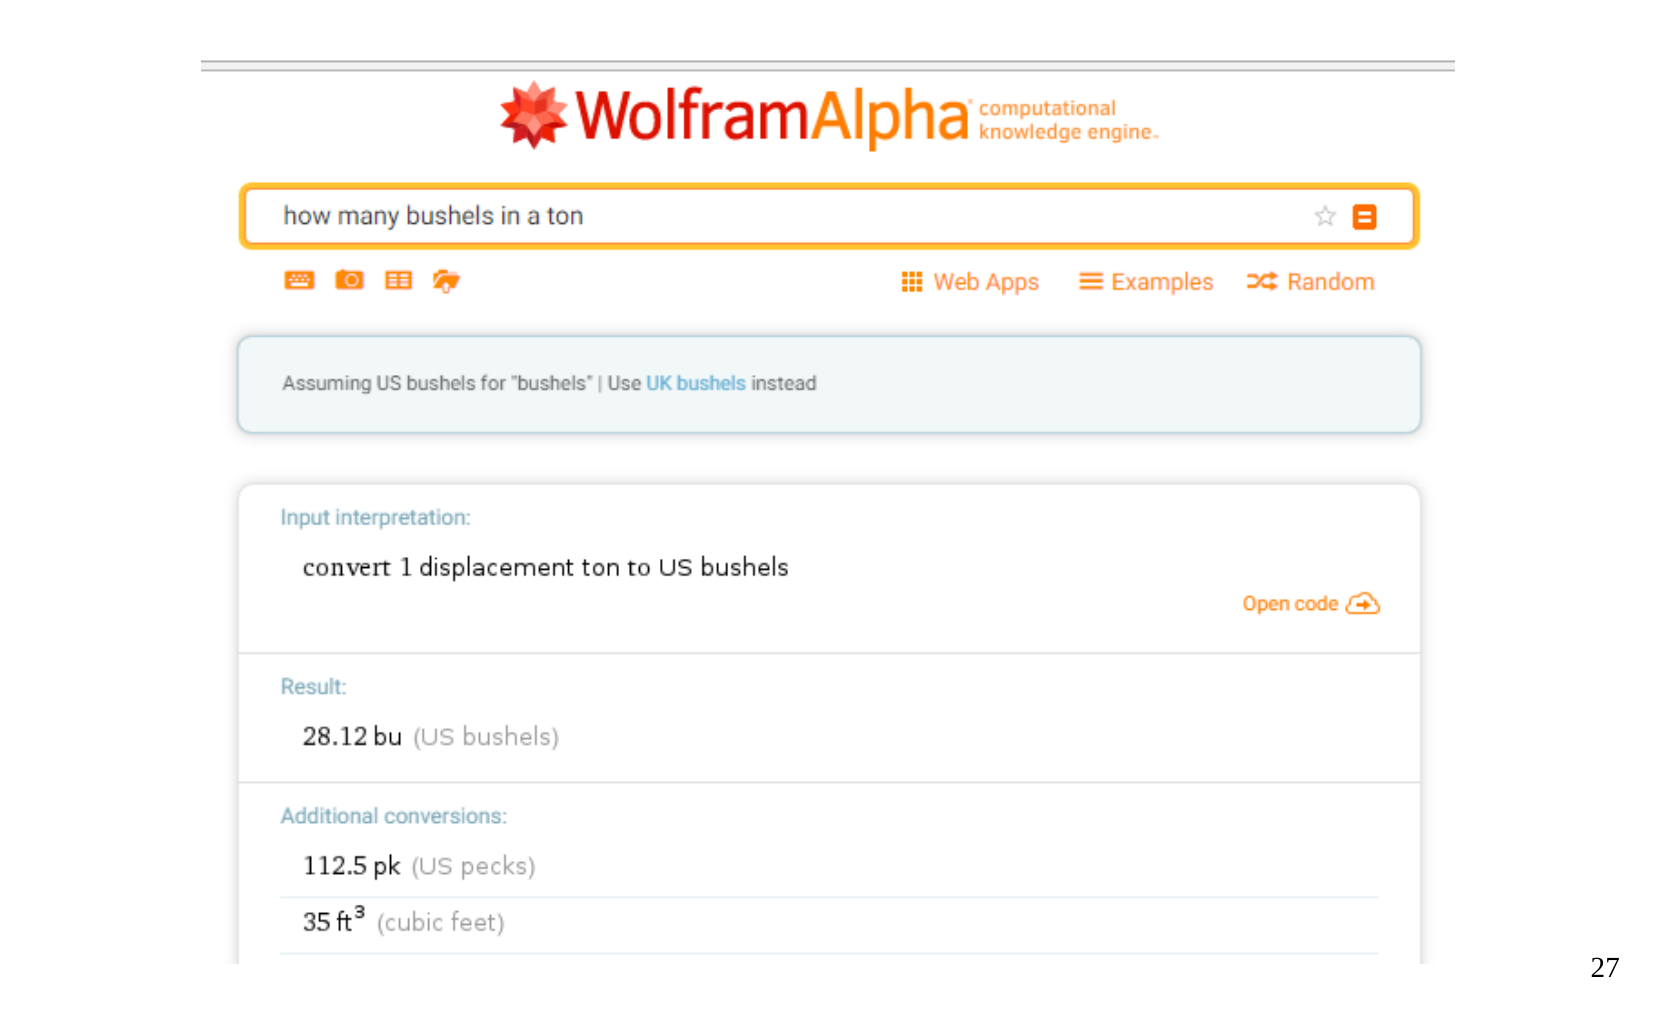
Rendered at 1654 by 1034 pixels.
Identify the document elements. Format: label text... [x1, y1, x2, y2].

text_box <number> [1560, 951, 1621, 1023]
picture [201, 59, 1456, 964]
